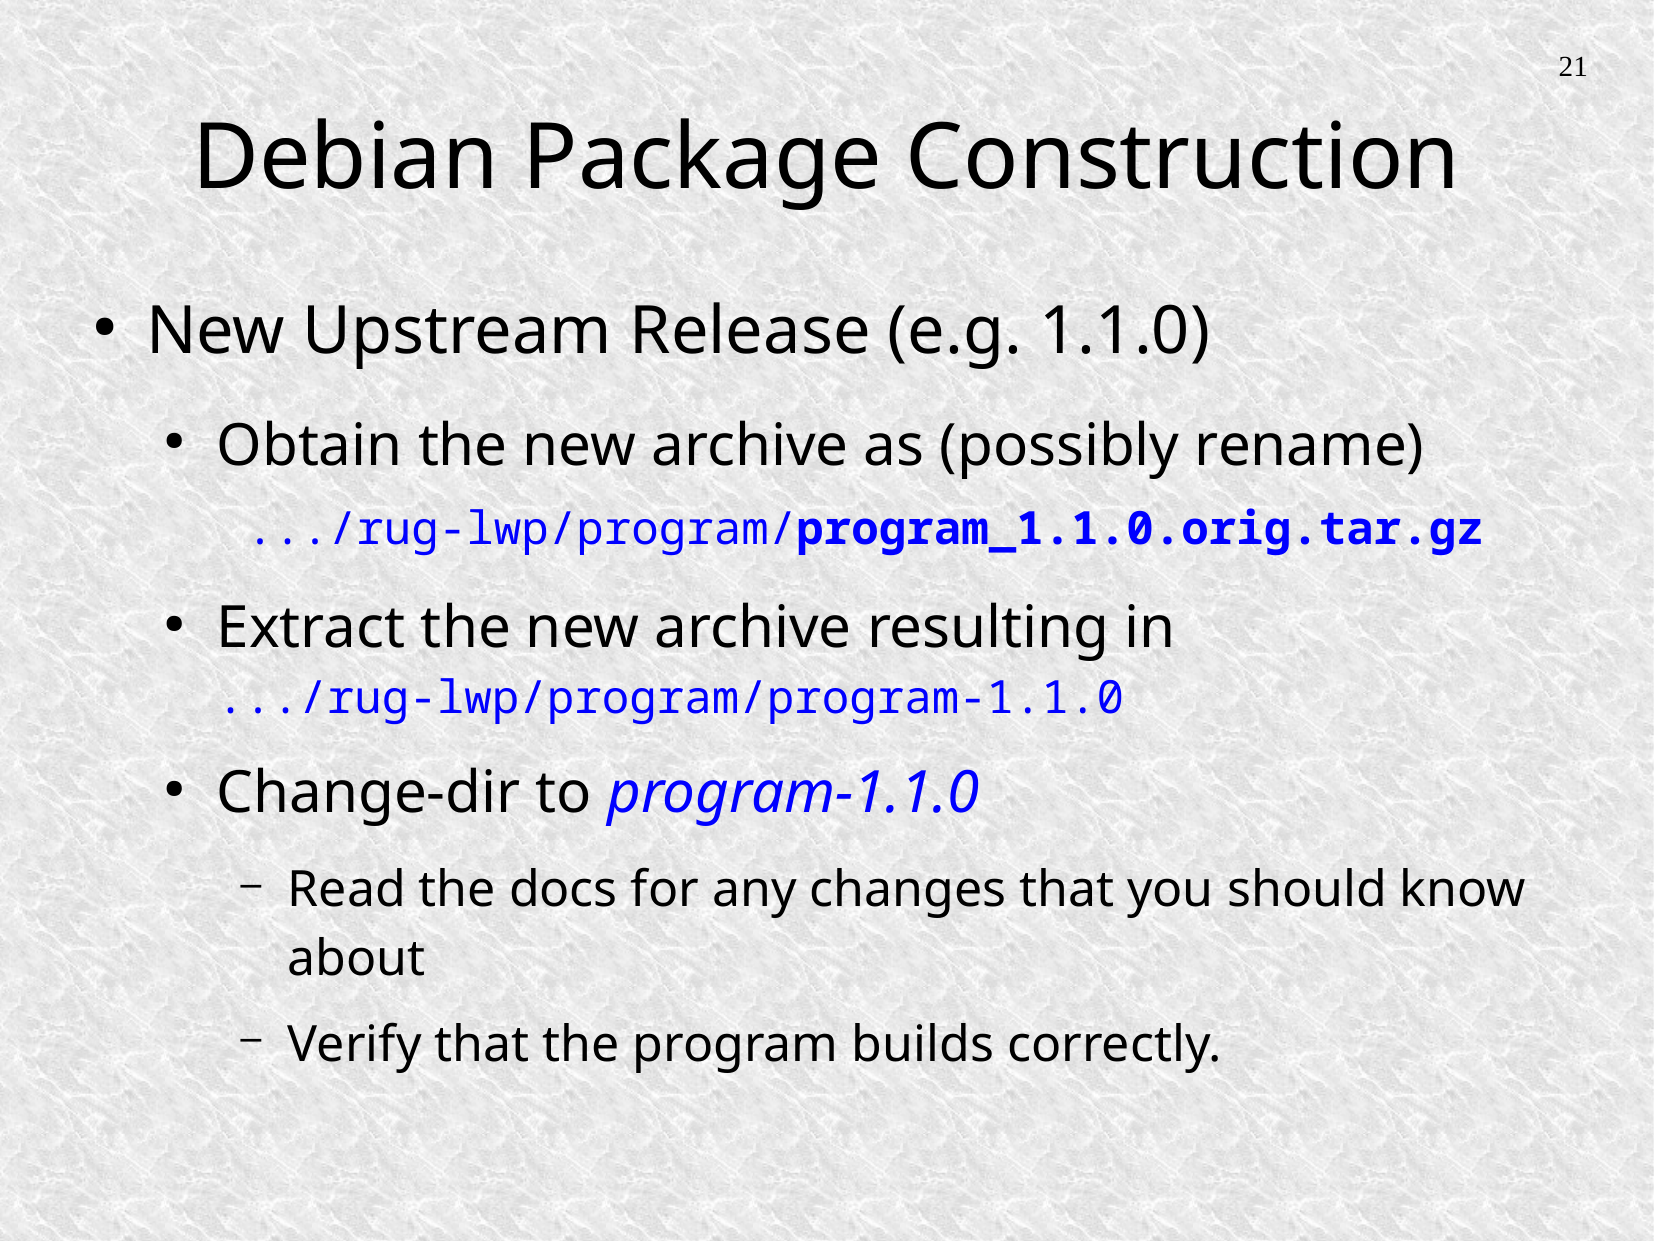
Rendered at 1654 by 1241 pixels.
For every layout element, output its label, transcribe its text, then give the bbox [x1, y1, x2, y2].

text_box [89, 267, 119, 338]
picture [0, 0, 1654, 1241]
list New Upstream Release (e.g. 1.1.0) Obtain the new archive as (possibly rename) .../rug-lwp/program/program_1.1.0.orig.tar.gz Extract the new archive resulting in .../rug-lwp/program/program-1.1.0 Change-dir to program-1.1.0 Read the docs for any changes that you should know about Verify that the program builds correctly. [75, 282, 1603, 1206]
title Debian Package Construction [82, 56, 1571, 250]
